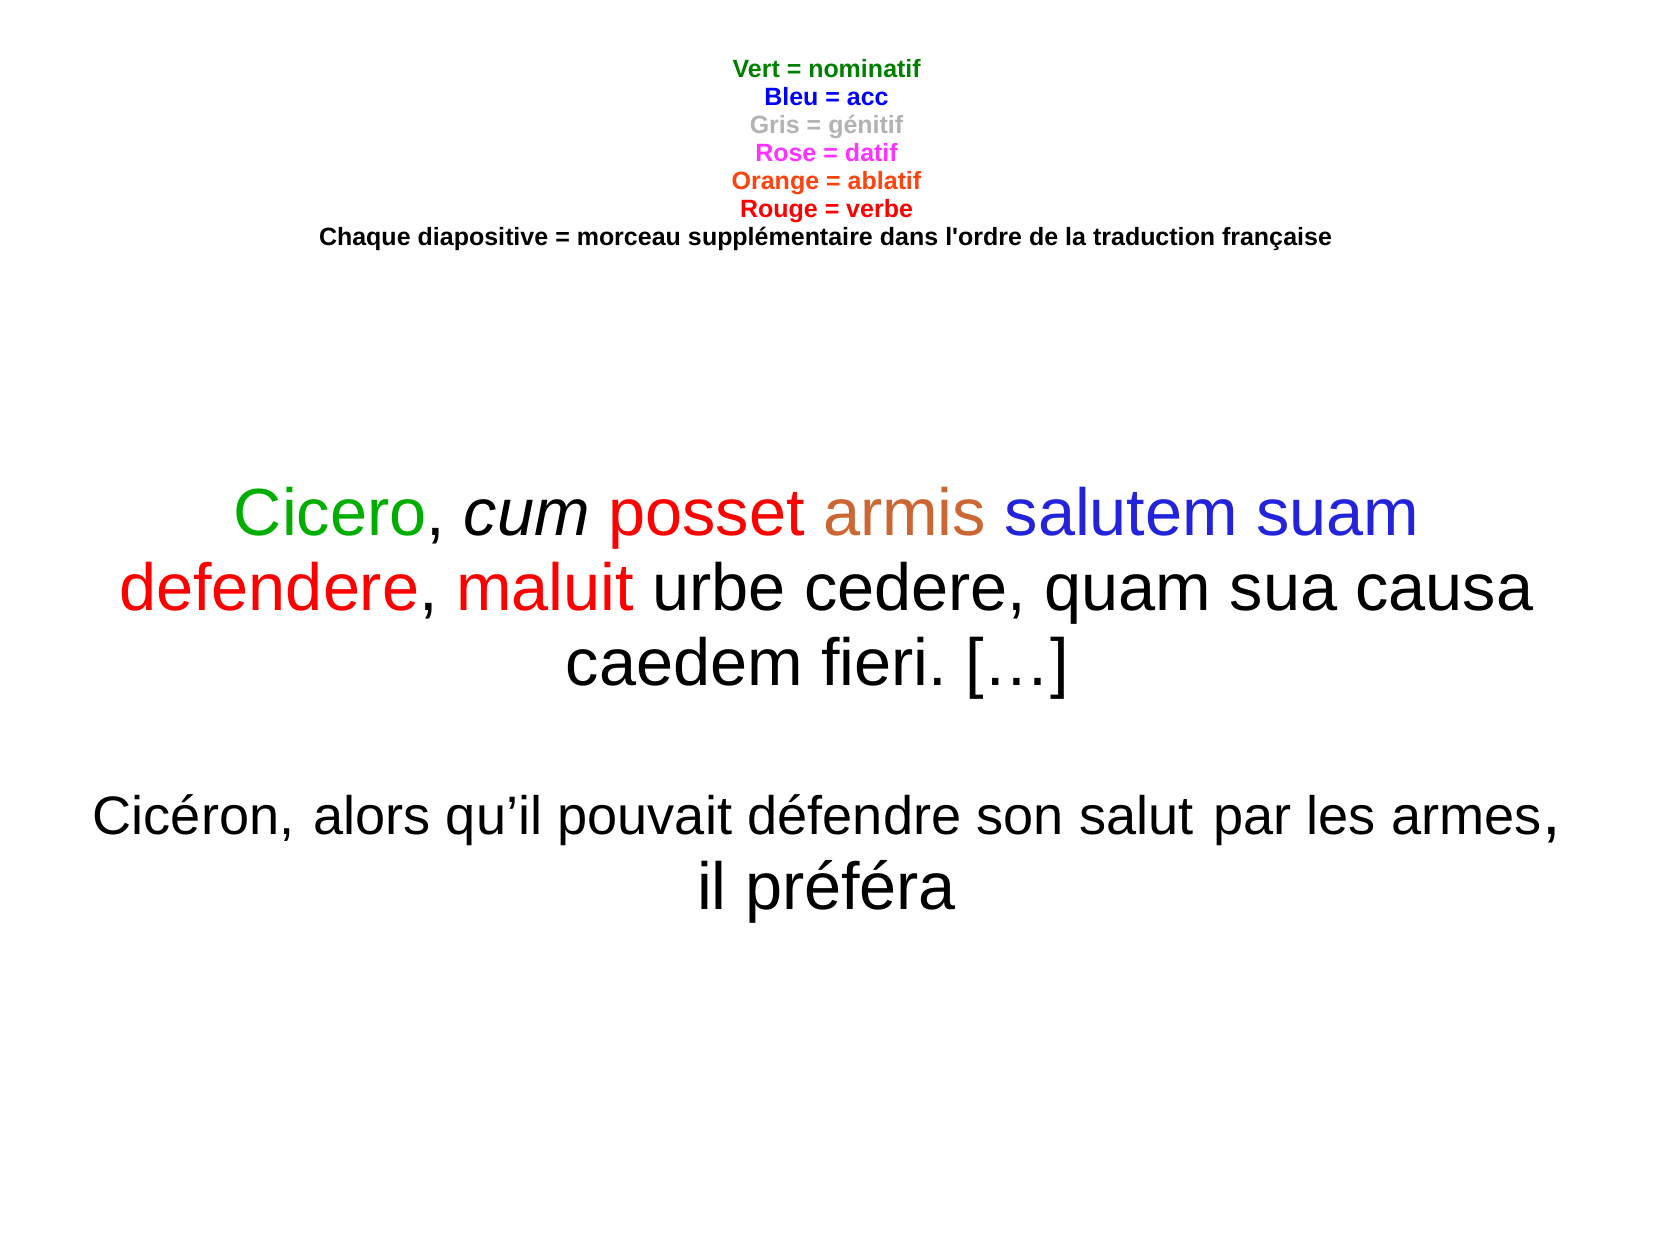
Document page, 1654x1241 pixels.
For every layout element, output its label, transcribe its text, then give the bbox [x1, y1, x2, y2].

subtitle Cicero, cum posset armis salutem suam defendere, maluit urbe cedere, quam sua causa caedem fieri. […] Cicéron, alors qu’il pouvait défendre son salut par les armes, il préféra [82, 290, 1571, 1109]
title Vert = nominatif Bleu = acc Gris = génitif Rose = datif Orange = ablatif Rouge = verbe Chaque diapositive = morceau supplémentaire dans l'ordre de la traduction française [82, 49, 1571, 257]
